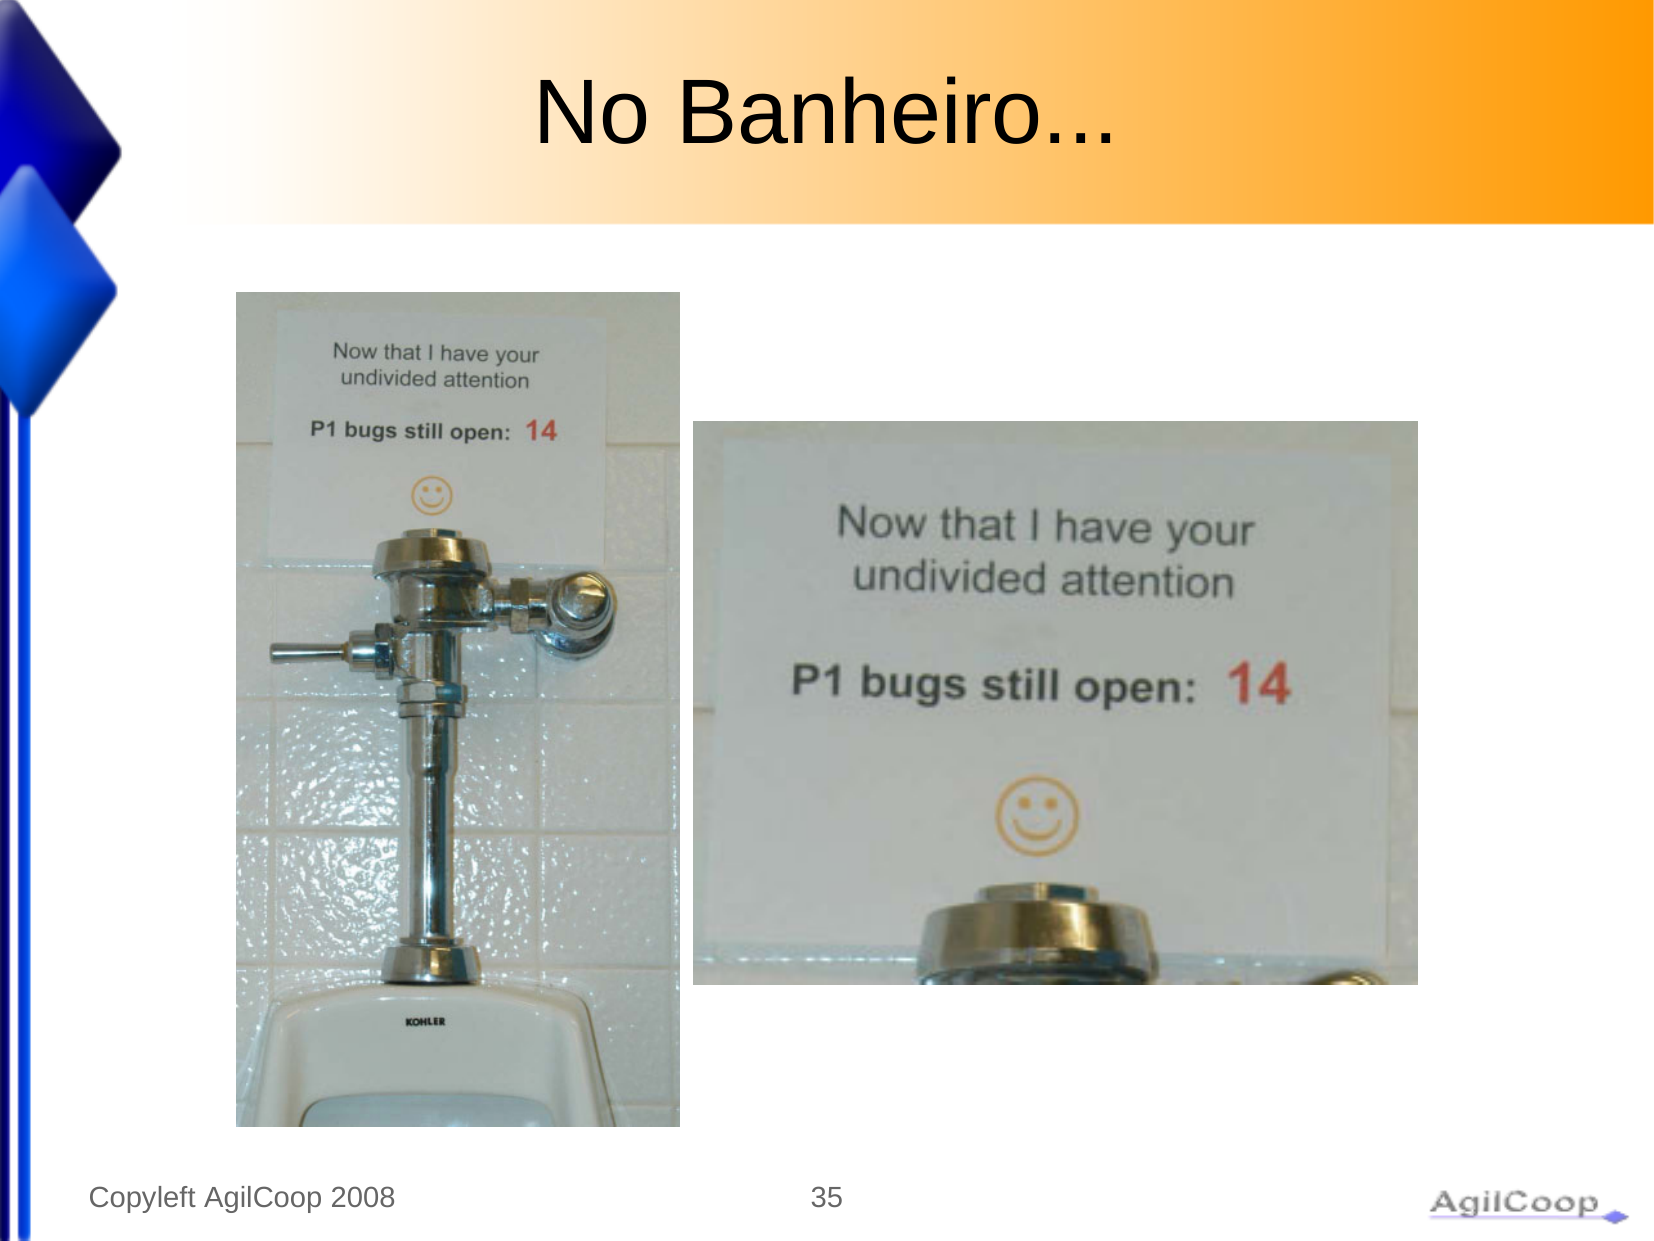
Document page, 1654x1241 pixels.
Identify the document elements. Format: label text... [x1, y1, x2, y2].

title No Banheiro... [82, 15, 1571, 208]
picture [0, 0, 1654, 1241]
